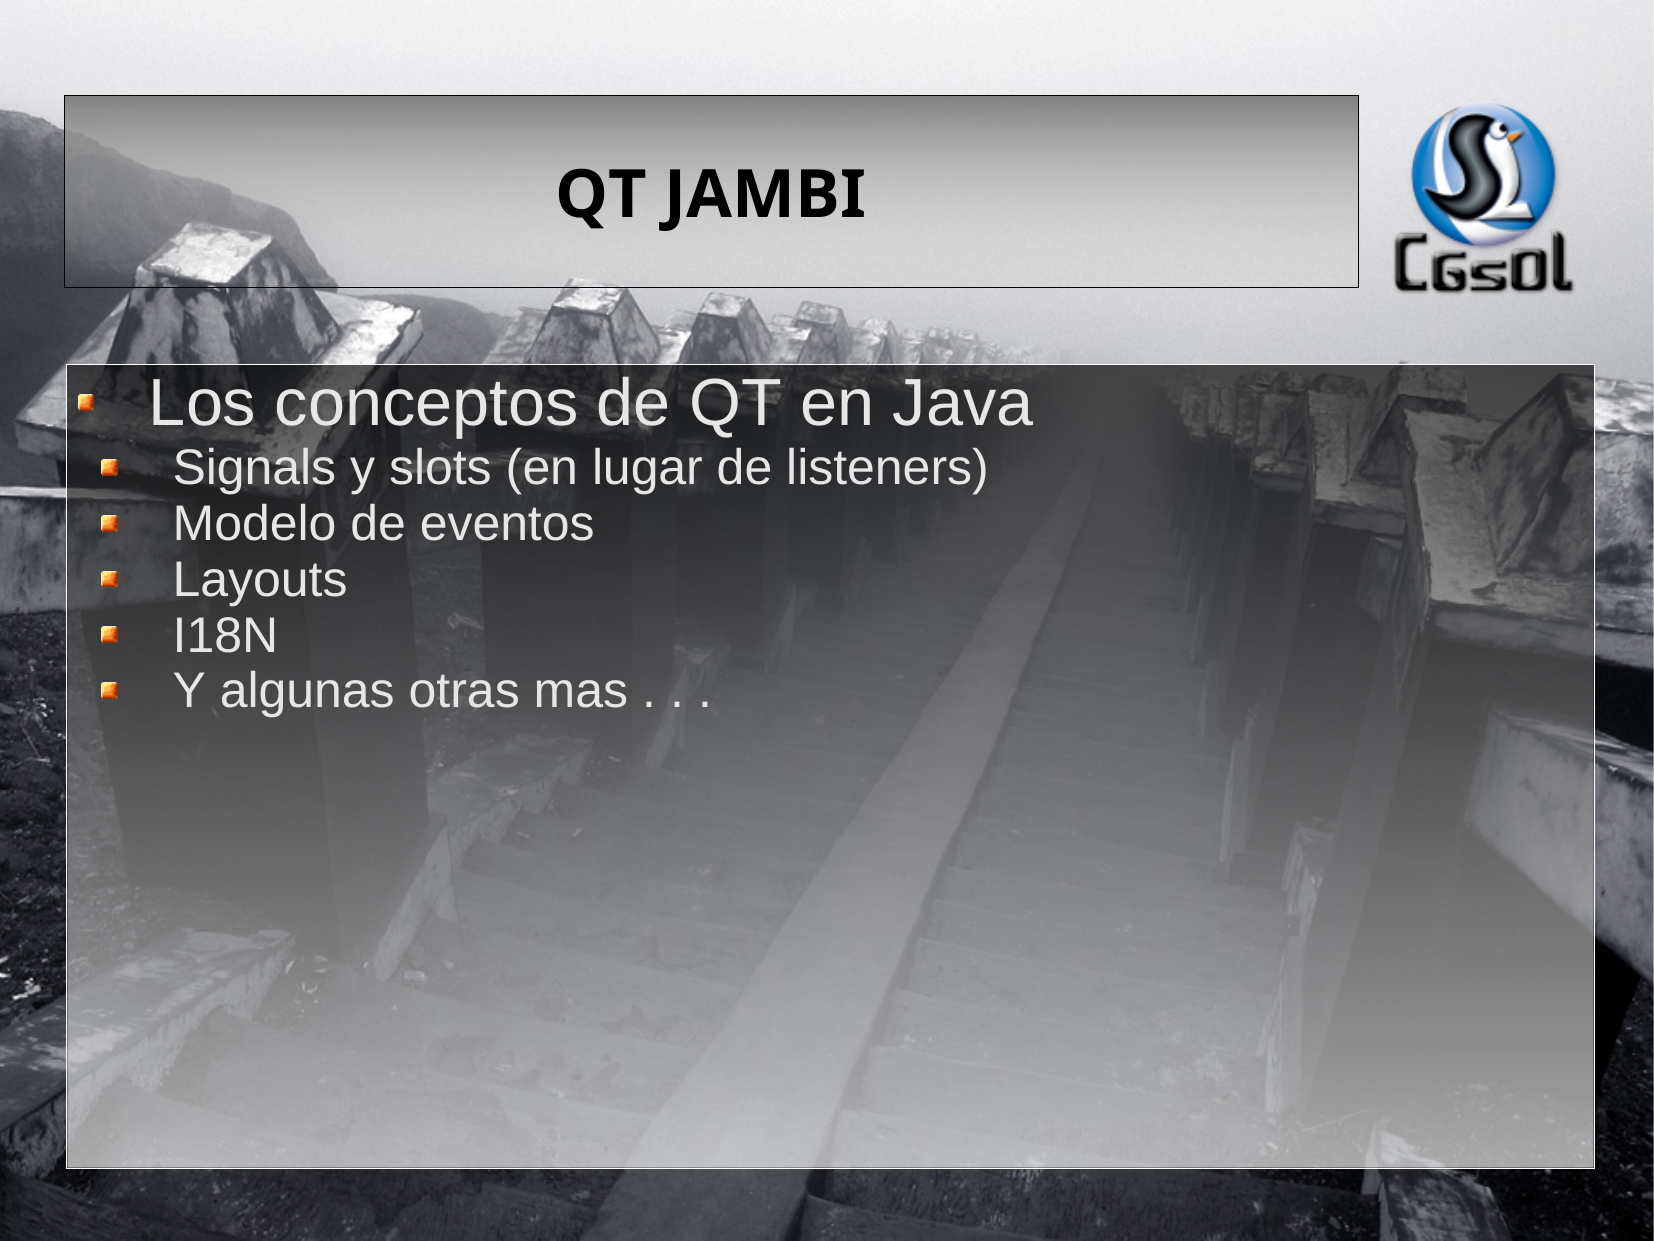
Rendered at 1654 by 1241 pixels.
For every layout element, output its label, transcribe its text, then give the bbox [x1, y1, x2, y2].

list Los conceptos de QT en Java Signals y slots (en lugar de listeners) Modelo de eventos Layouts I18N Y algunas otras mas . . . [66, 364, 1595, 1169]
picture [0, 0, 1654, 1241]
title QT JAMBI [64, 95, 1359, 288]
